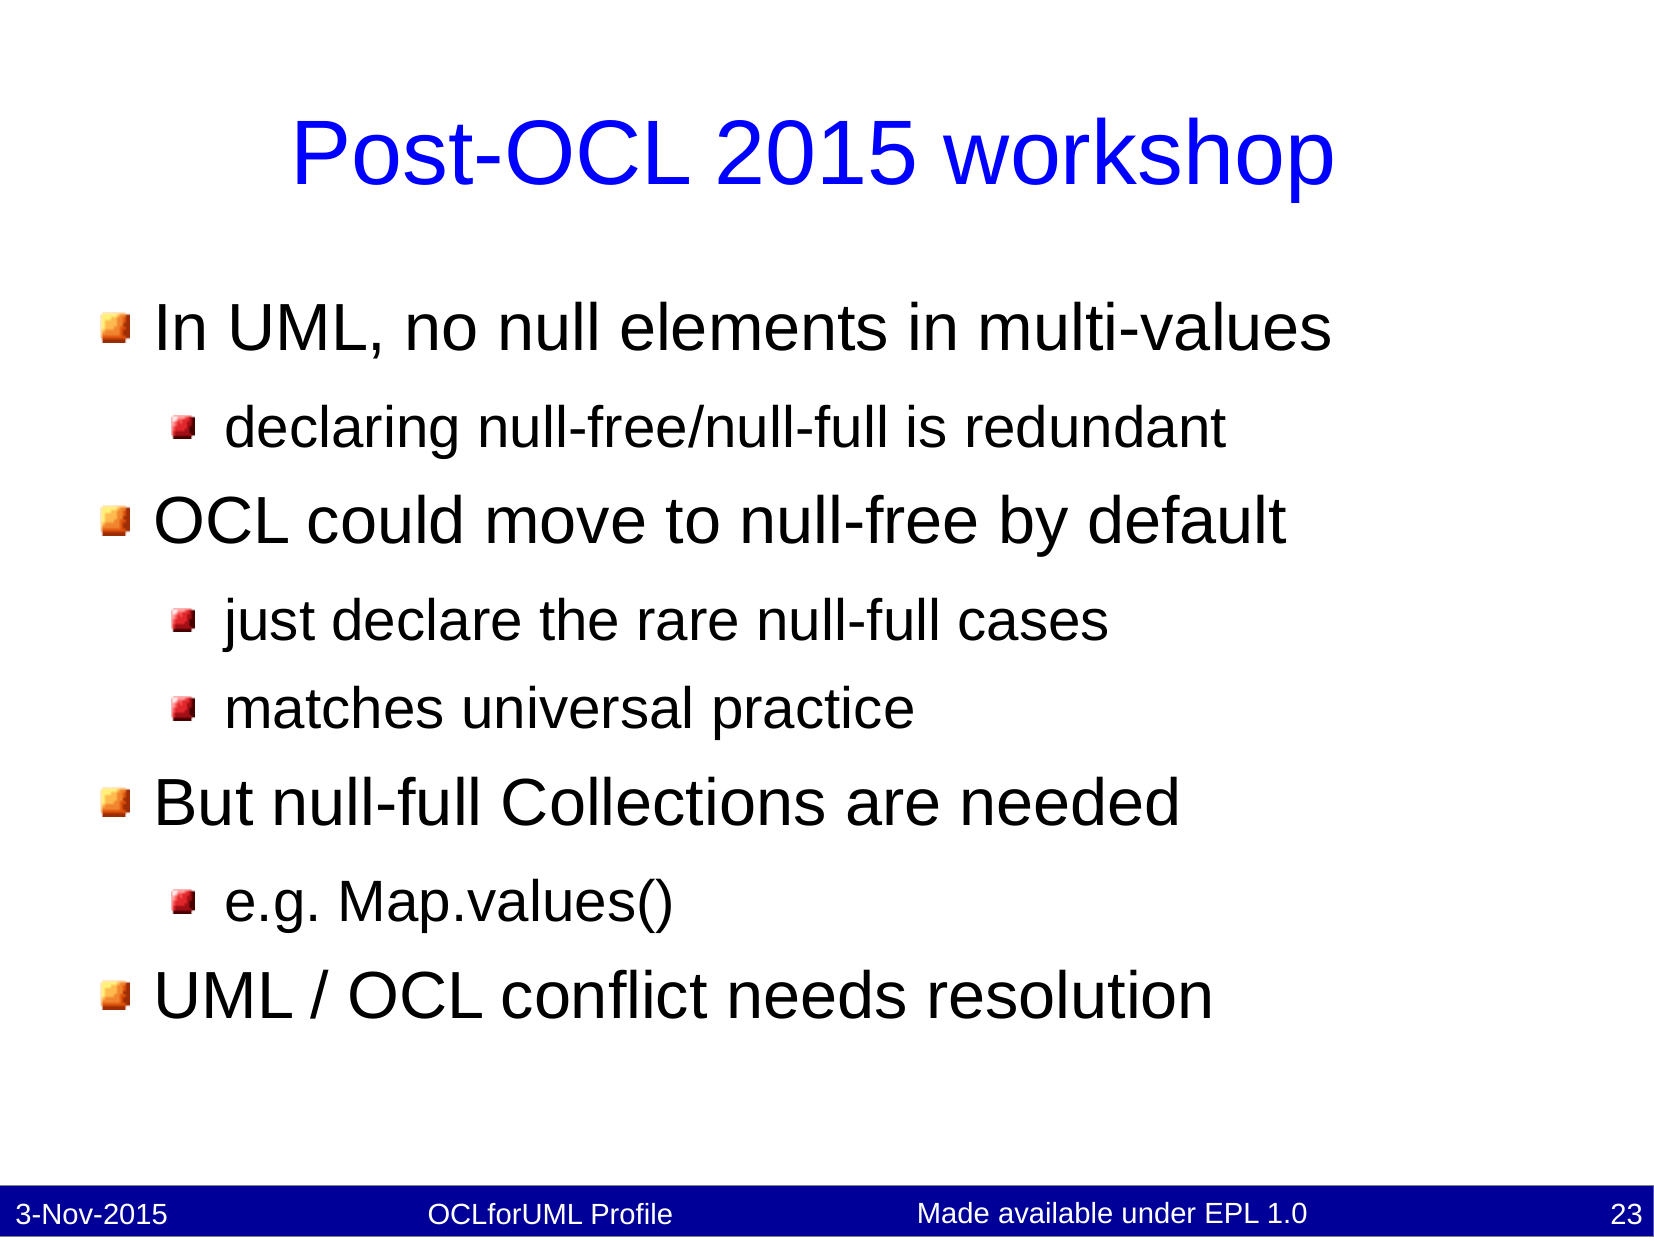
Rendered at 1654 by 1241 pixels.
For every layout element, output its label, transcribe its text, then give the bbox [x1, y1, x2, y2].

list In UML, no null elements in multi-values declaring null-free/null-full is redundant OCL could move to null-free by default just declare the rare null-full cases matches universal practice But null-full Collections are needed e.g. Map.values() UML / OCL conflict needs resolution [82, 290, 1571, 1032]
title Post-OCL 2015 workshop [82, 49, 1571, 257]
